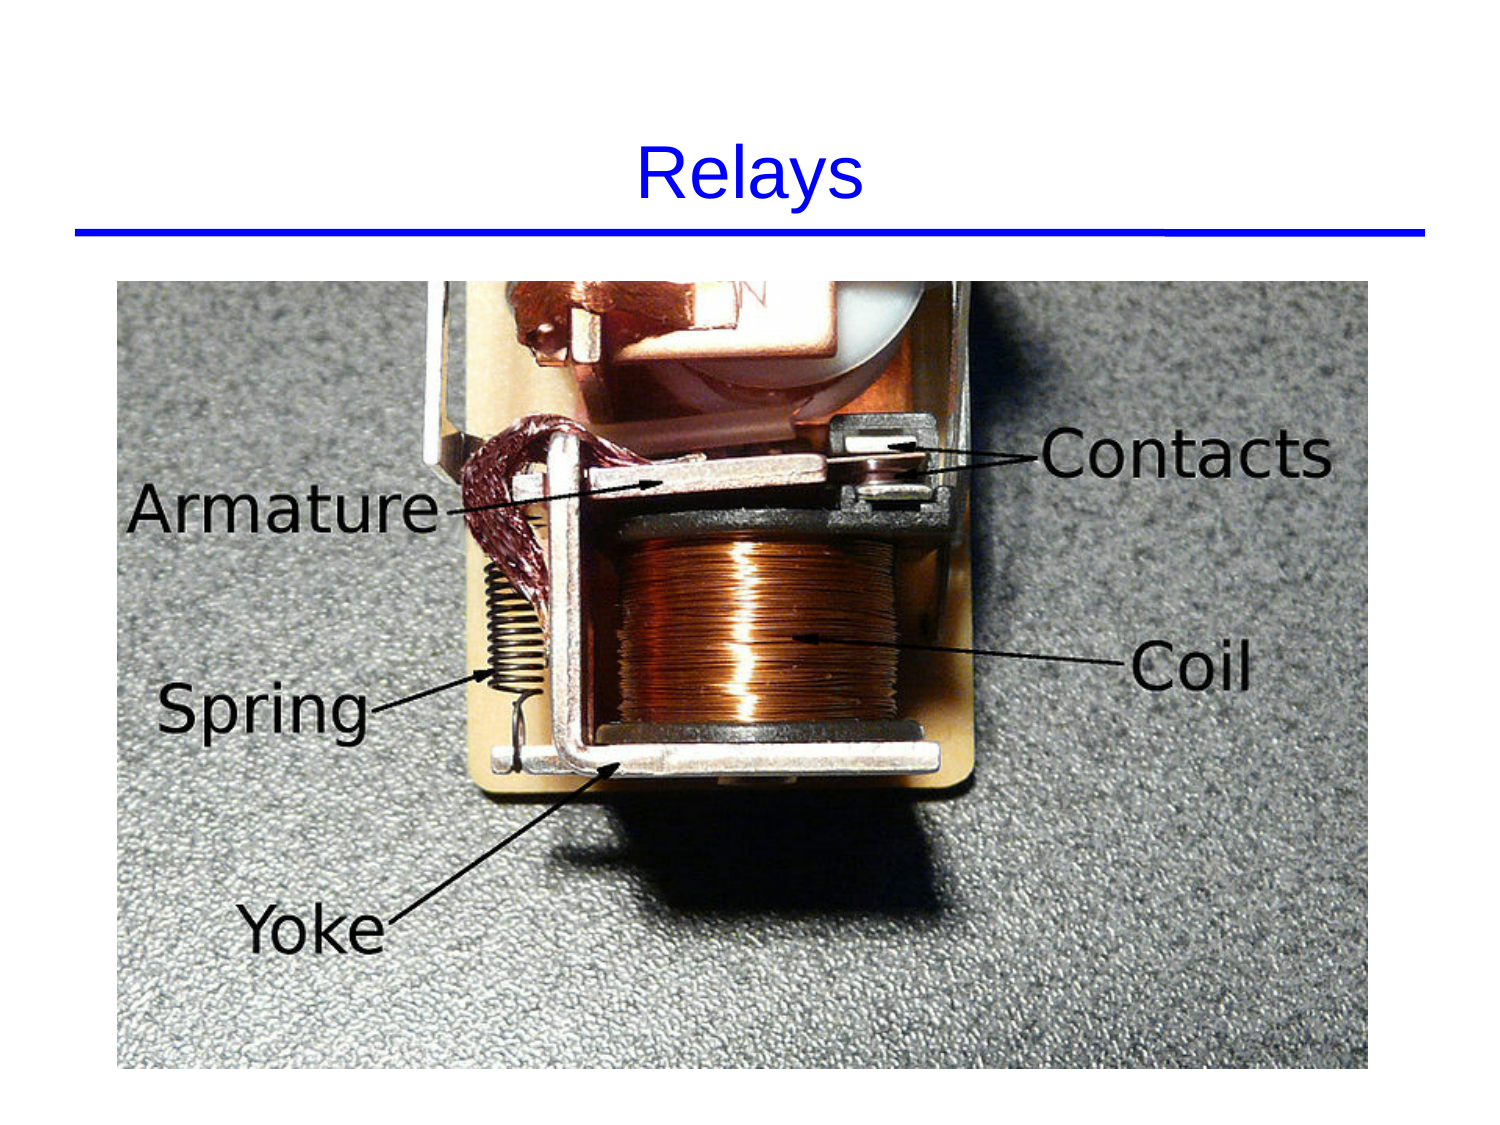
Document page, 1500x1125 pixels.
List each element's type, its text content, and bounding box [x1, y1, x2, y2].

picture [117, 281, 1368, 1070]
title Relays [112, 80, 1388, 257]
